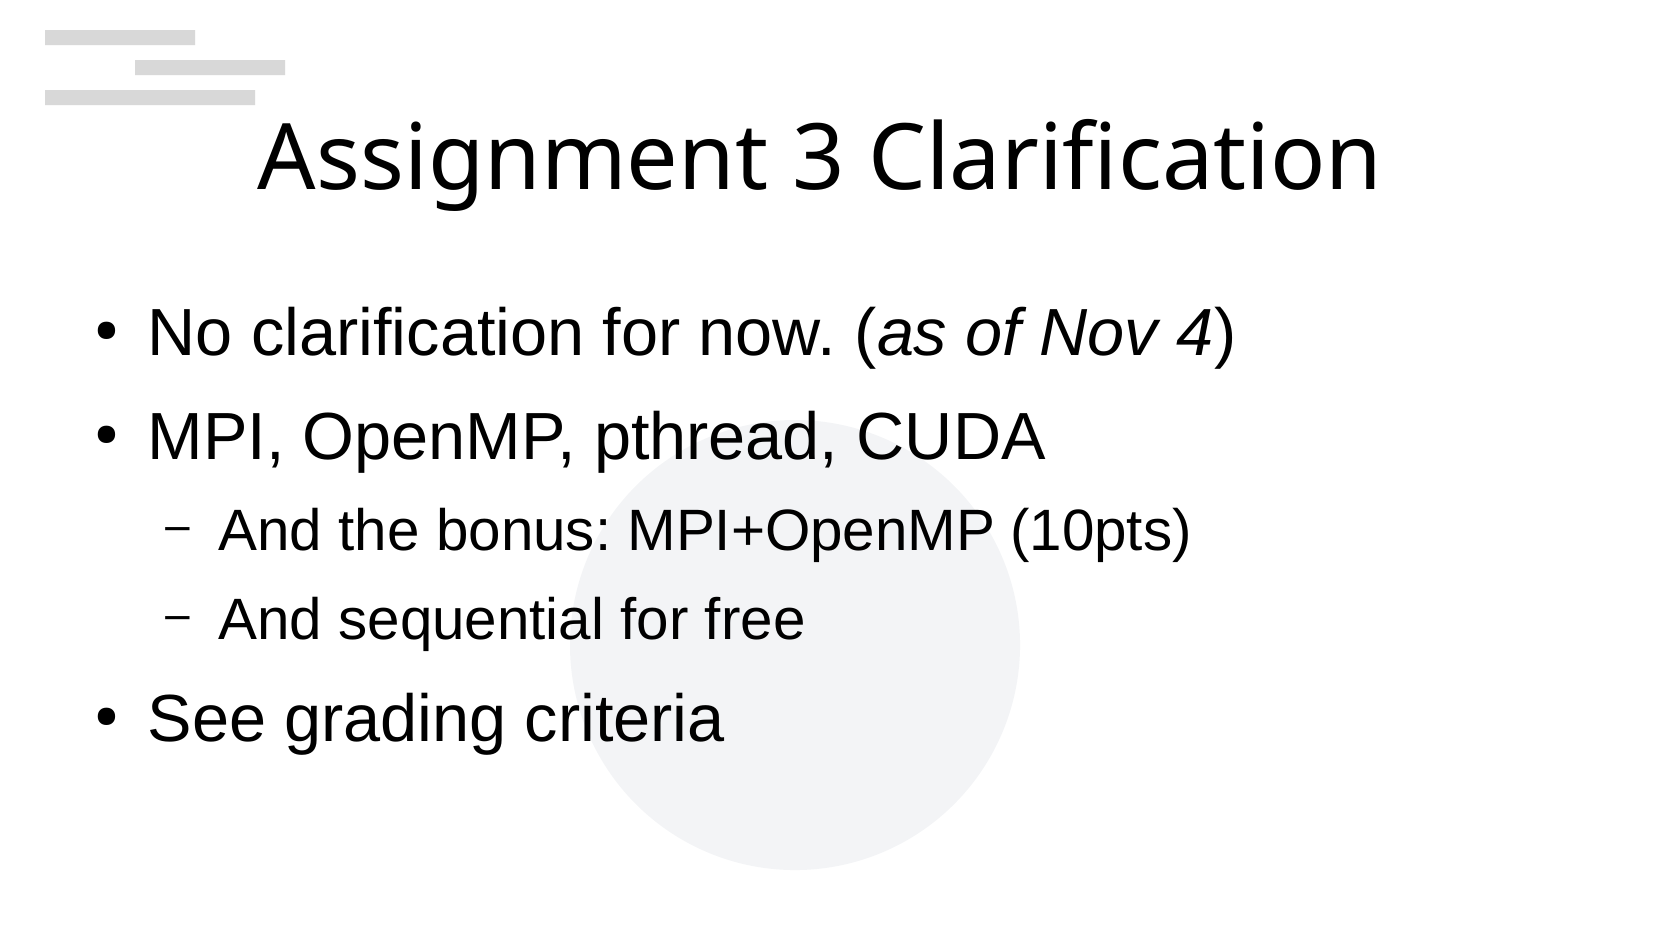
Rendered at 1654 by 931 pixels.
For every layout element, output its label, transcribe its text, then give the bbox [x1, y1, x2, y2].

title Assignment 3 Clarification [76, 76, 1565, 233]
list No clarification for now. (as of Nov 4) MPI, OpenMP, pthread, CUDA And the bonus: MPI+OpenMP (10pts) And sequential for free See grading criteria [76, 295, 1565, 835]
